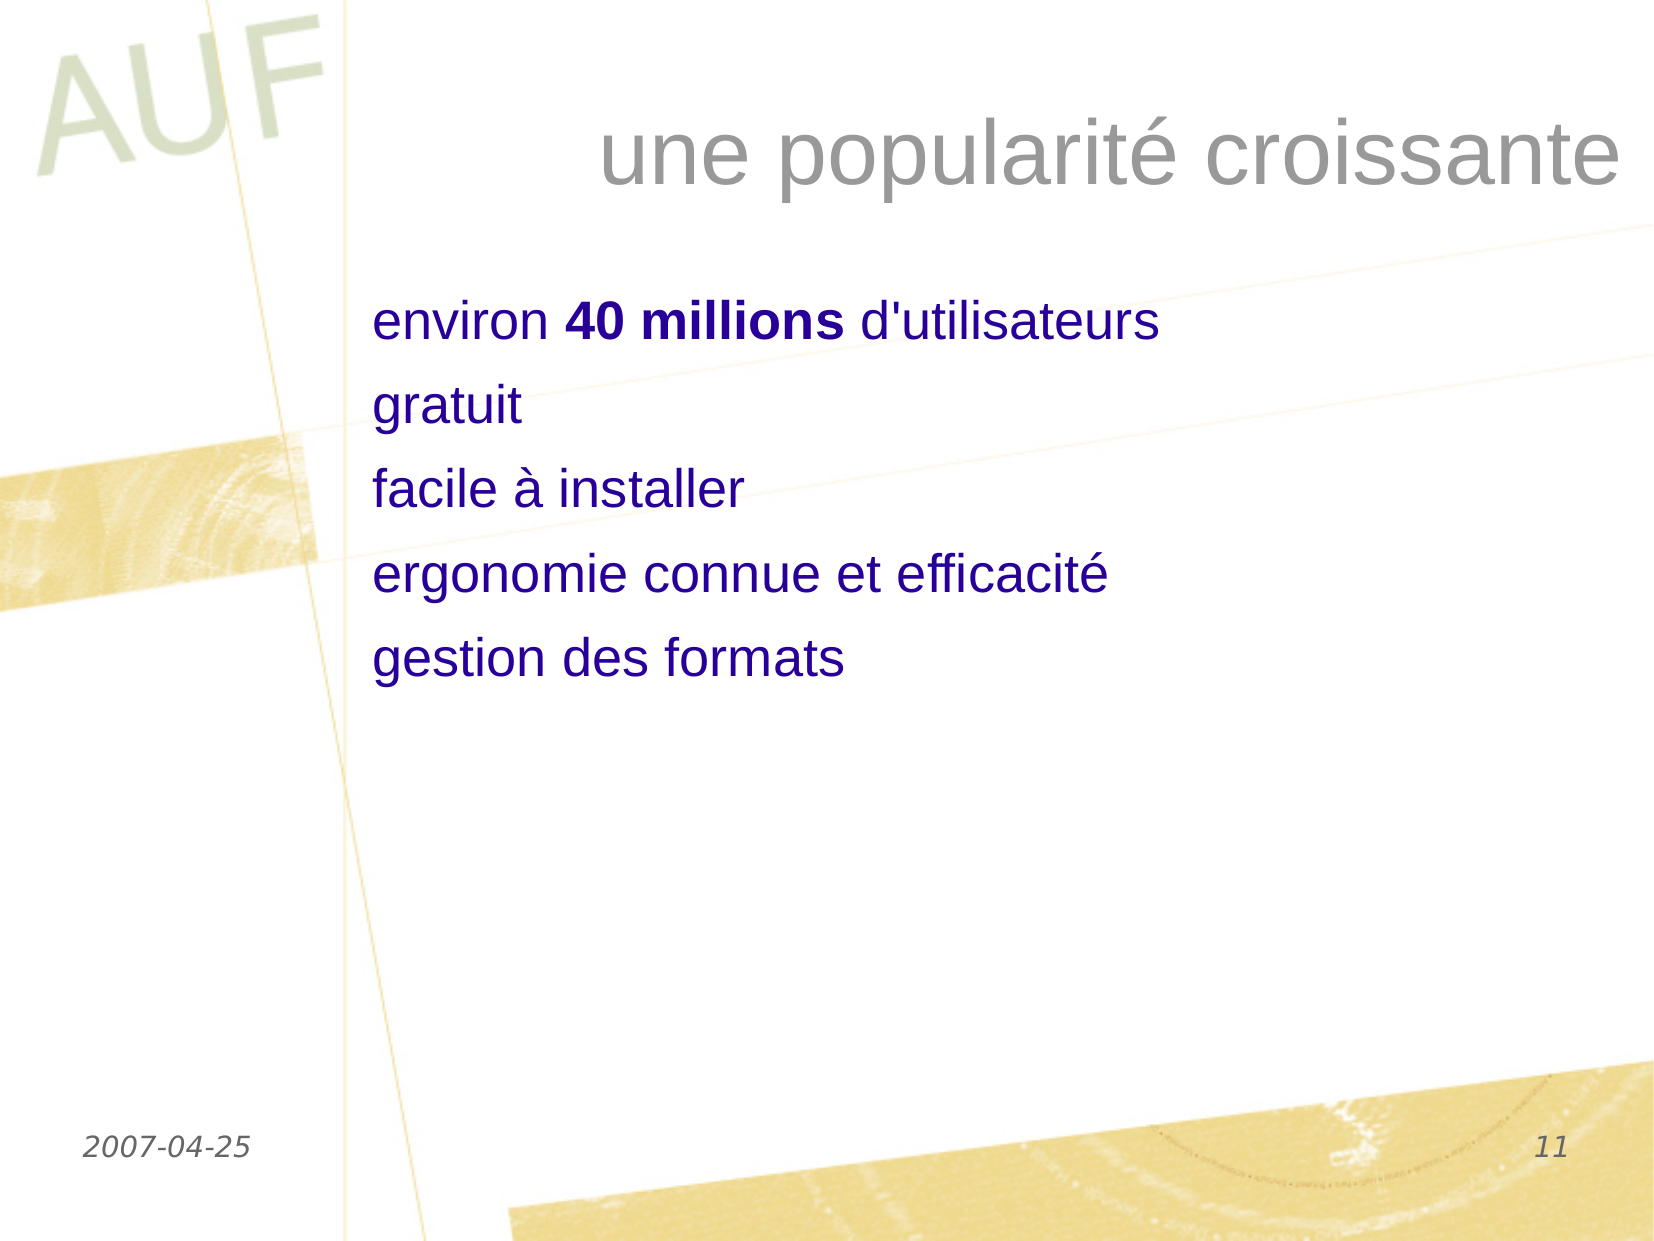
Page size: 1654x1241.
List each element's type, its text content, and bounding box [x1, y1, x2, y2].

title une popularité croissante [354, 56, 1625, 250]
picture [0, 0, 1654, 1241]
list environ 40 millions d'utilisateurs gratuit facile à installer ergonomie connue et efficacité gestion des formats [354, 290, 1625, 1094]
